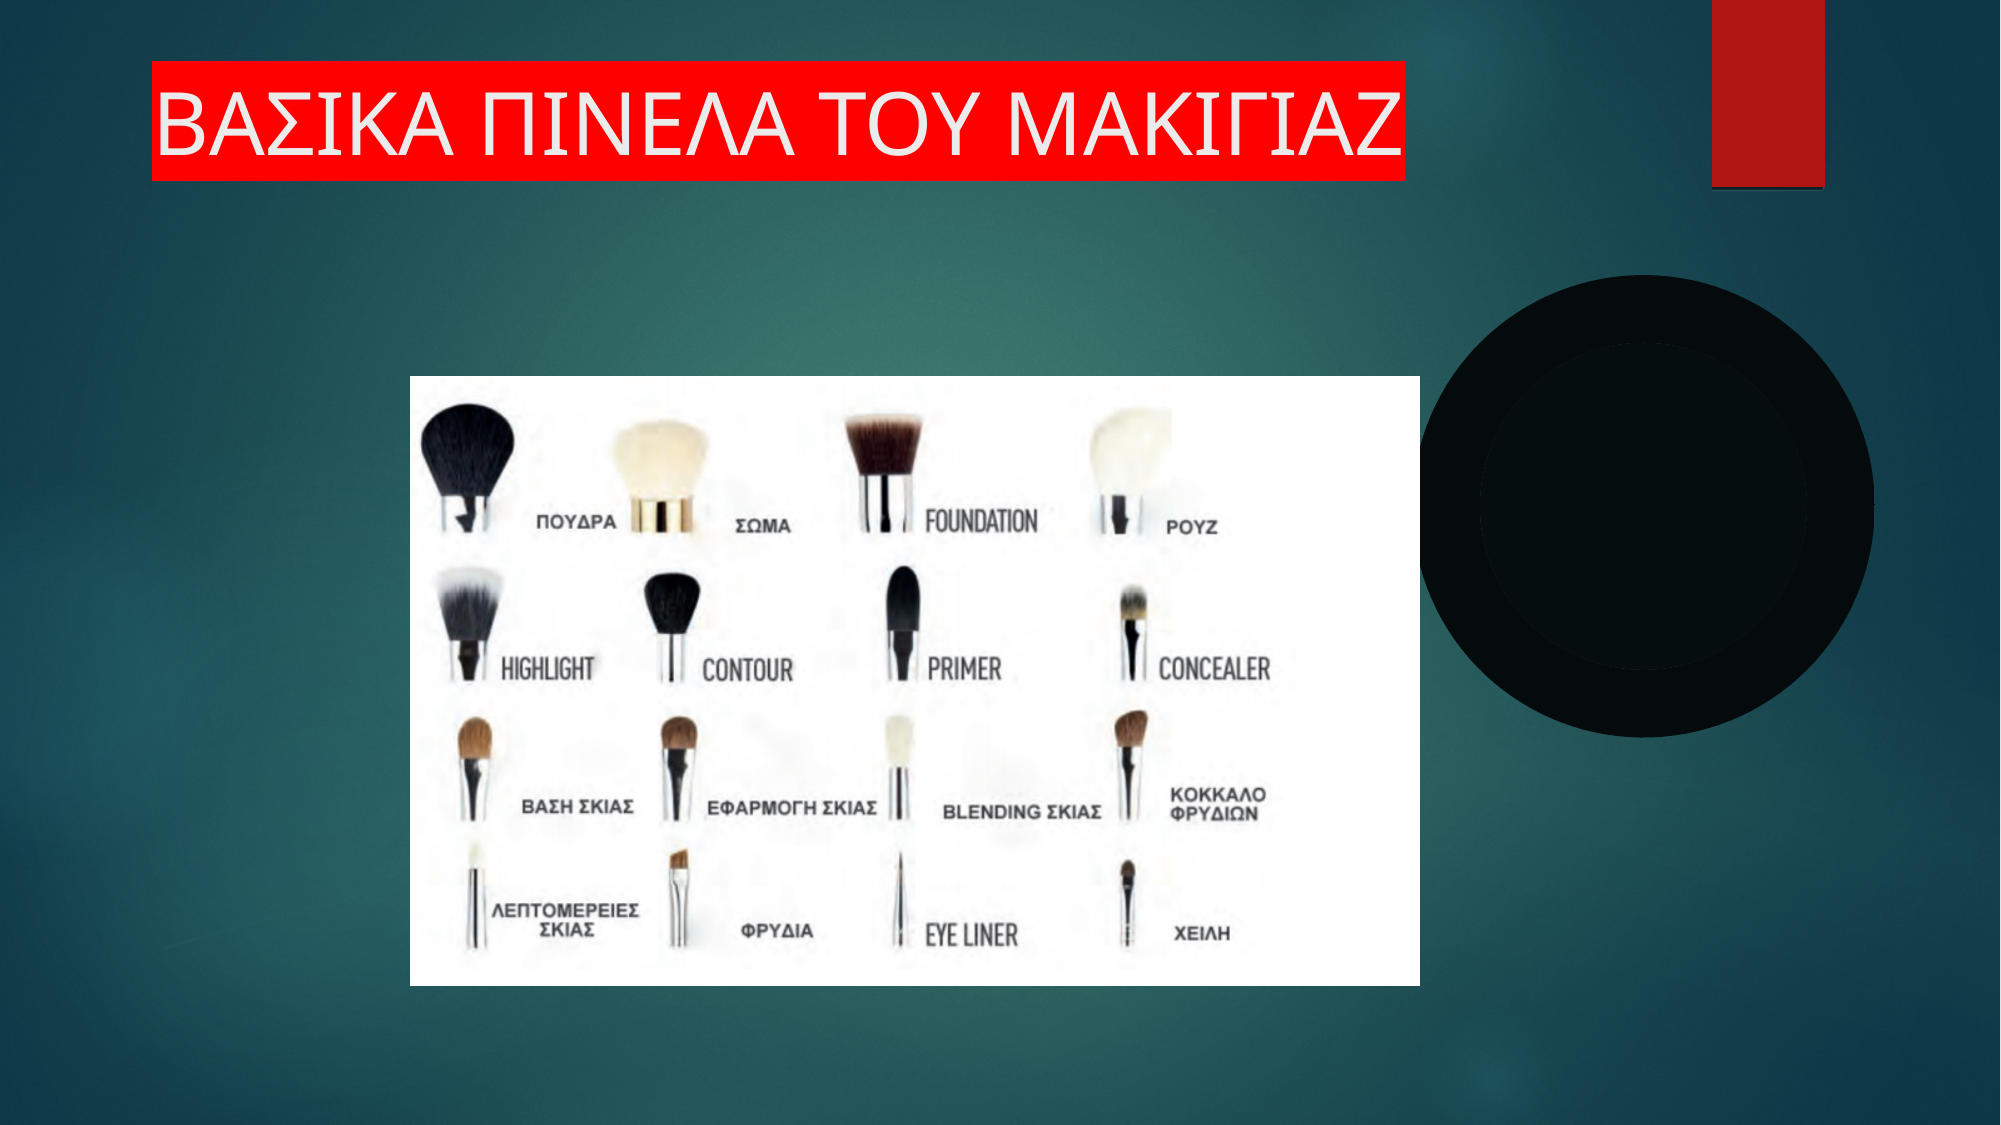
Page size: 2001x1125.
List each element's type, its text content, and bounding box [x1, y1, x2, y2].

picture [410, 376, 1420, 986]
title ΒΑΣΙΚΑ ΠΙΝΕΛΑ ΤΟΥ ΜΑΚΙΓΙΑΖ [137, 59, 1617, 278]
